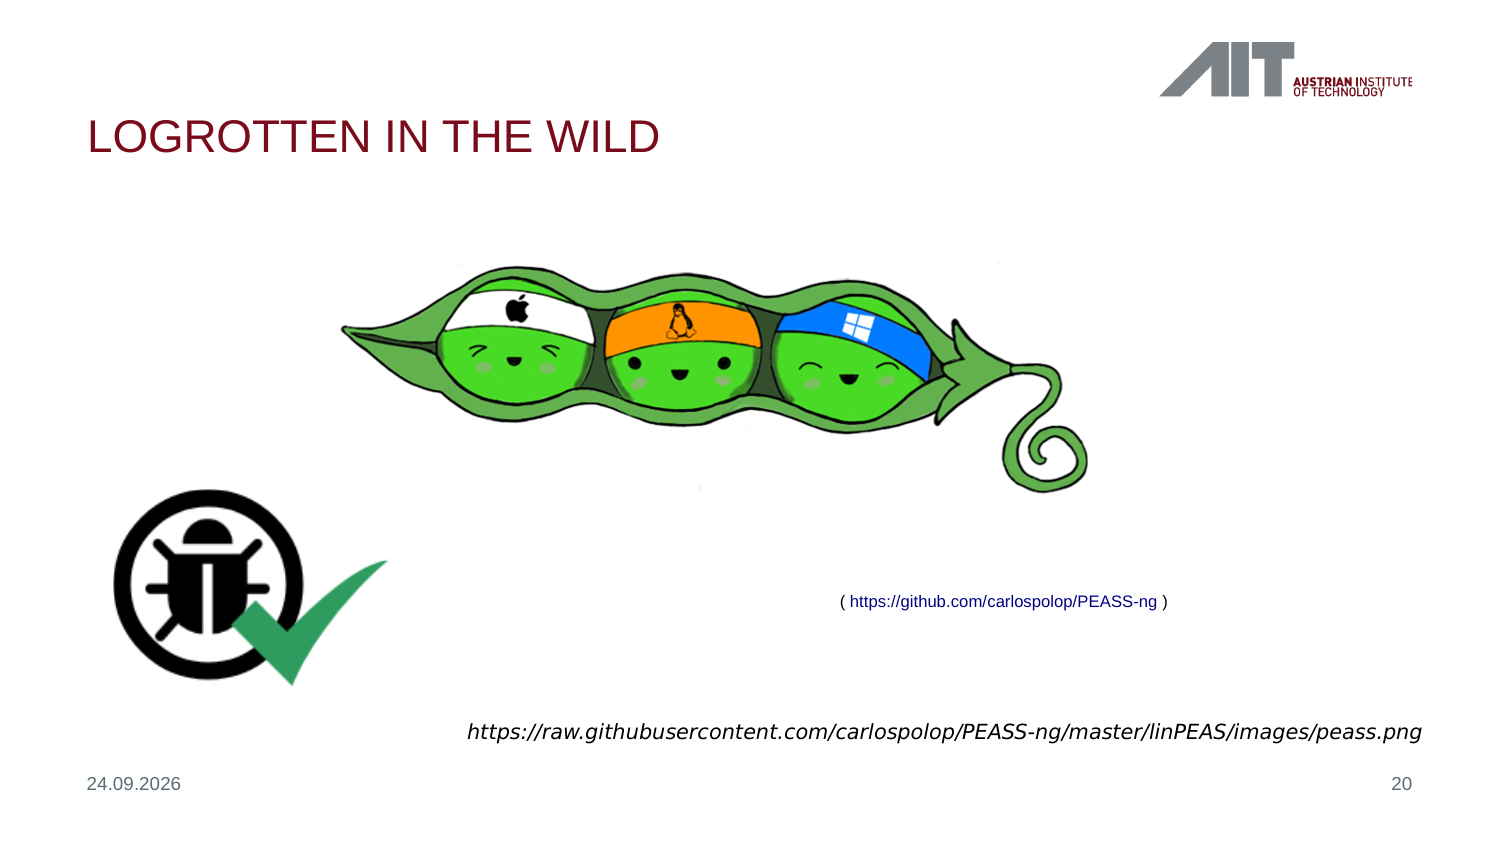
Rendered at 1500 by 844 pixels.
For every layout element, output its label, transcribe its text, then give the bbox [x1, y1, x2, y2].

slide_number 18.11.2022 [86, 771, 400, 800]
text_box https://raw.githubusercontent.com/carlospolop/PEASS-ng/master/linPEAS/images/peass.png [375, 712, 1463, 776]
picture [113, 262, 1088, 687]
title Logrotten in the wild [86, 43, 1117, 162]
slide_number <number> [1113, 776, 1413, 800]
text_box ( https://github.com/carlospolop/PEASS-ng ) [825, 585, 1426, 638]
